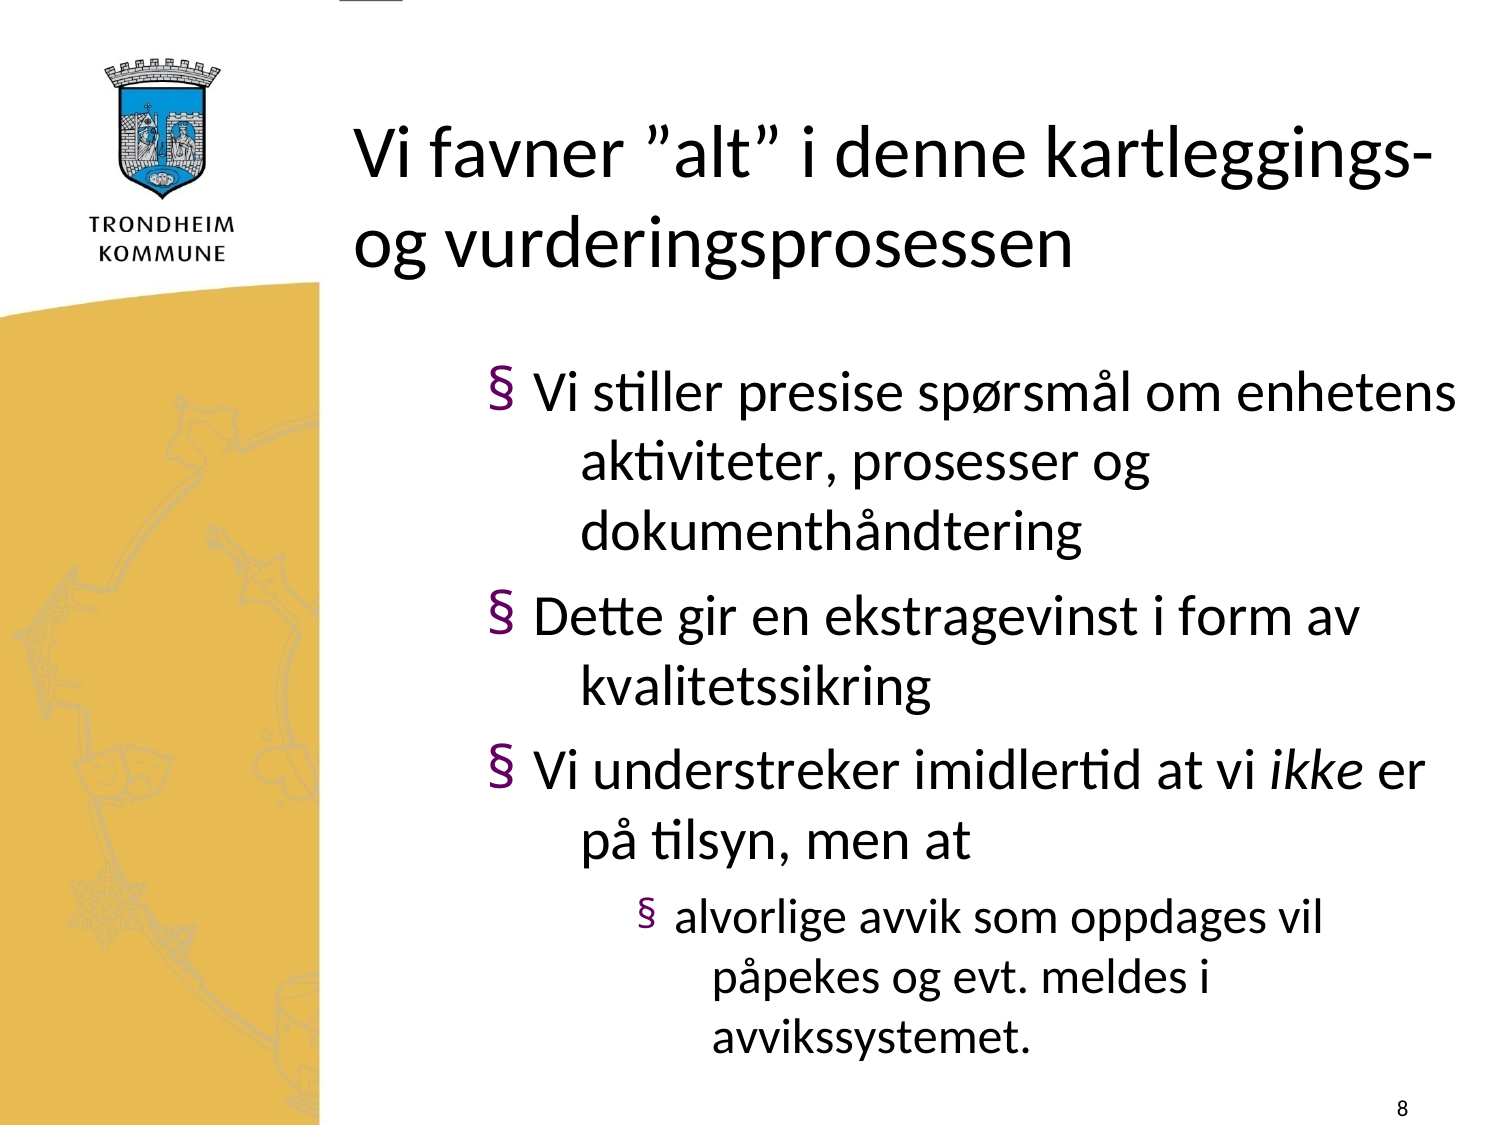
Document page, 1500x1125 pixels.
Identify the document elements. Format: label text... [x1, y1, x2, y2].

text_box [1381, 1086, 1483, 1119]
list Vi stiller presise spørsmål om enhetens aktiviteter, prosesser og dokumenthåndtering Dette gir en ekstragevinst i form av kvalitetssikring Vi understreker imidlertid at vi ikke er på tilsyn, men at alvorlige avvik som oppdages vil påpekes og evt. meldes i avvikssystemet. [321, 345, 1474, 1125]
title Vi favner ”alt” i denne kartleggings- og vurderingsprosessen [353, 29, 1477, 401]
